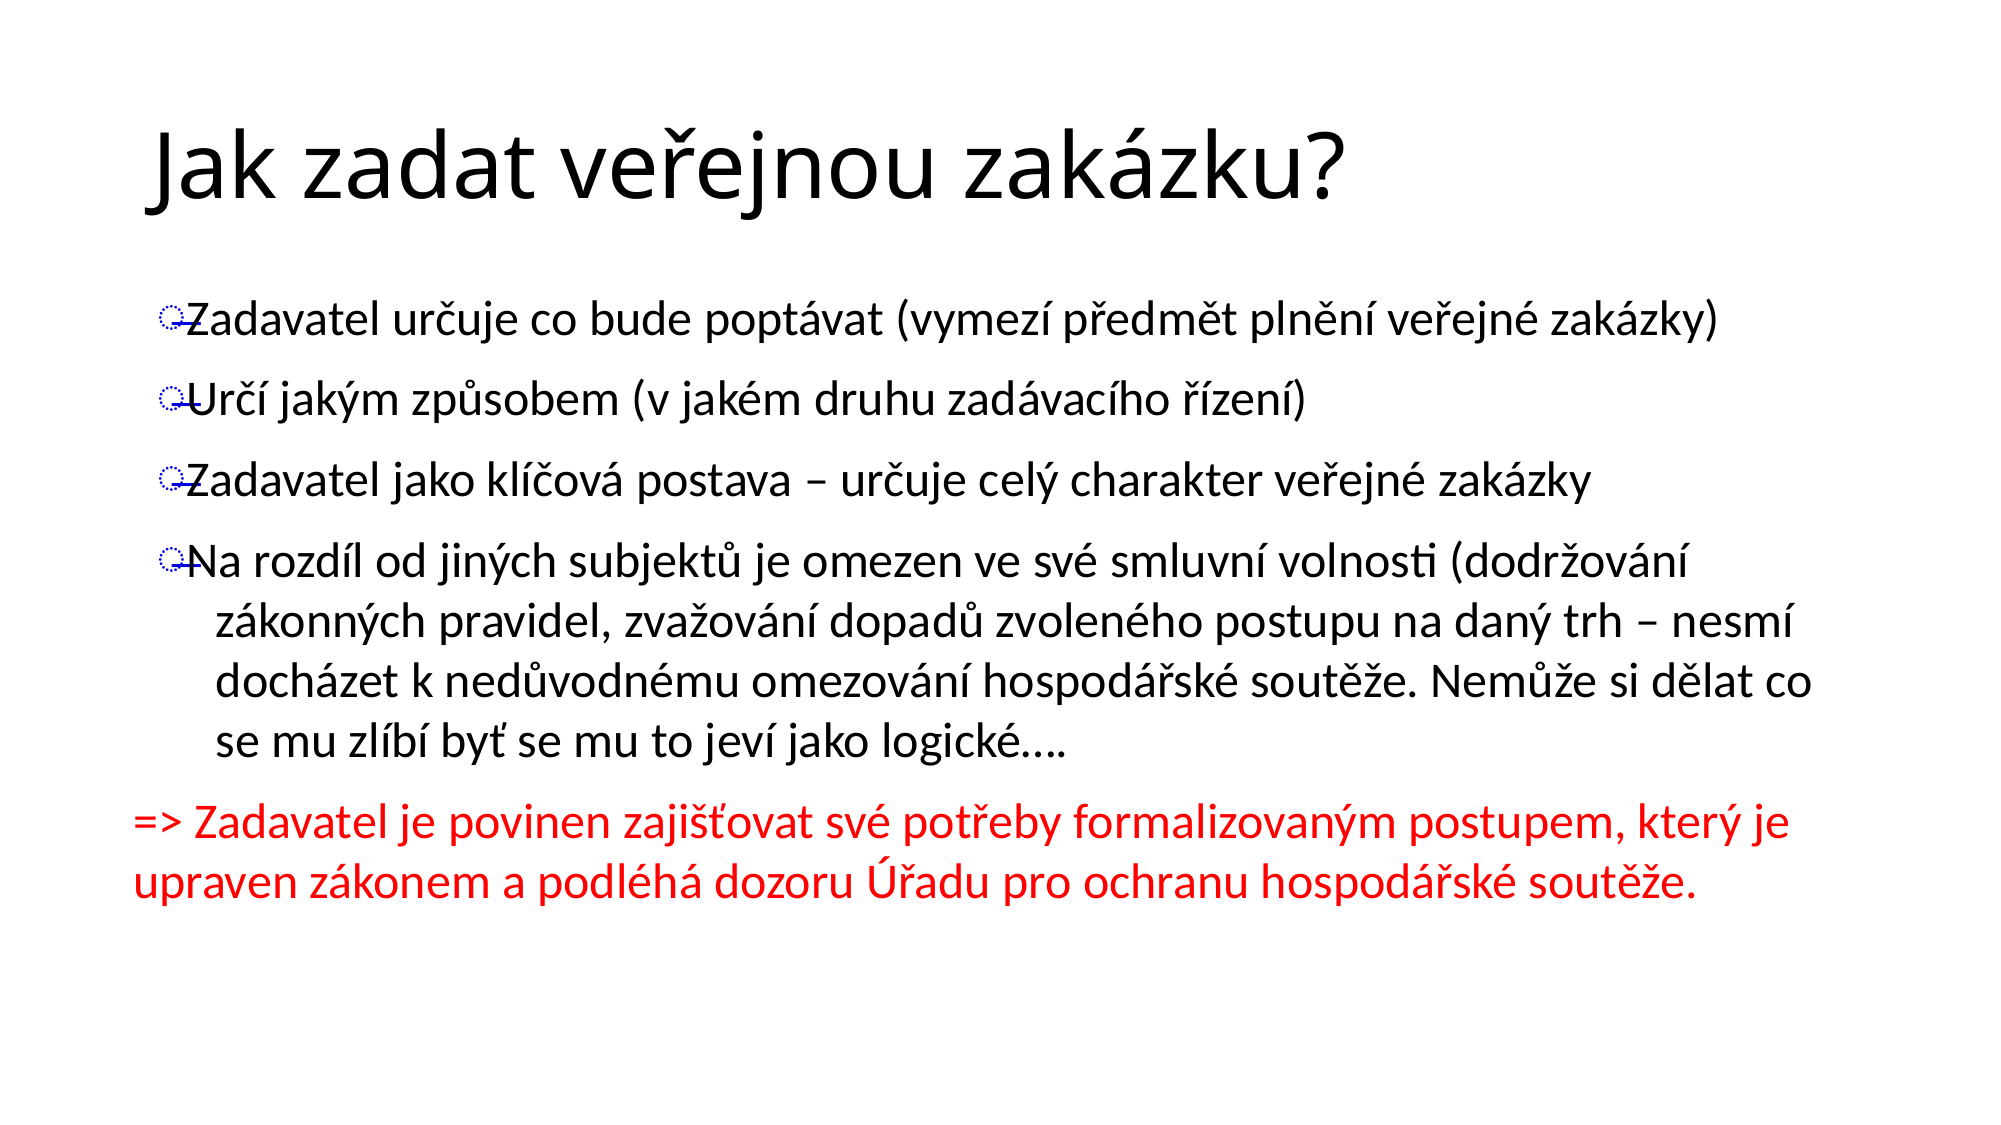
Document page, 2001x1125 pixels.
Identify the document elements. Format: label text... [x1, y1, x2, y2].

list Zadavatel určuje co bude poptávat (vymezí předmět plnění veřejné zakázky) Určí jakým způsobem (v jakém druhu zadávacího řízení) Zadavatel jako klíčová postava – určuje celý charakter veřejné zakázky Na rozdíl od jiných subjektů je omezen ve své smluvní volnosti (dodržování zákonných pravidel, zvažování dopadů zvoleného postupu na daný trh – nesmí docházet k nedůvodnému omezování hospodářské soutěže. Nemůže si dělat co se mu zlíbí byť se mu to jeví jako logické…. => Zadavatel je povinen zajišťovat své potřeby formalizovaným postupem, který je upraven zákonem a podléhá dozoru Úřadu pro ochranu hospodářské soutěže. [118, 277, 1883, 957]
title Jak zadat veřejnou zakázku? [137, 59, 1863, 277]
